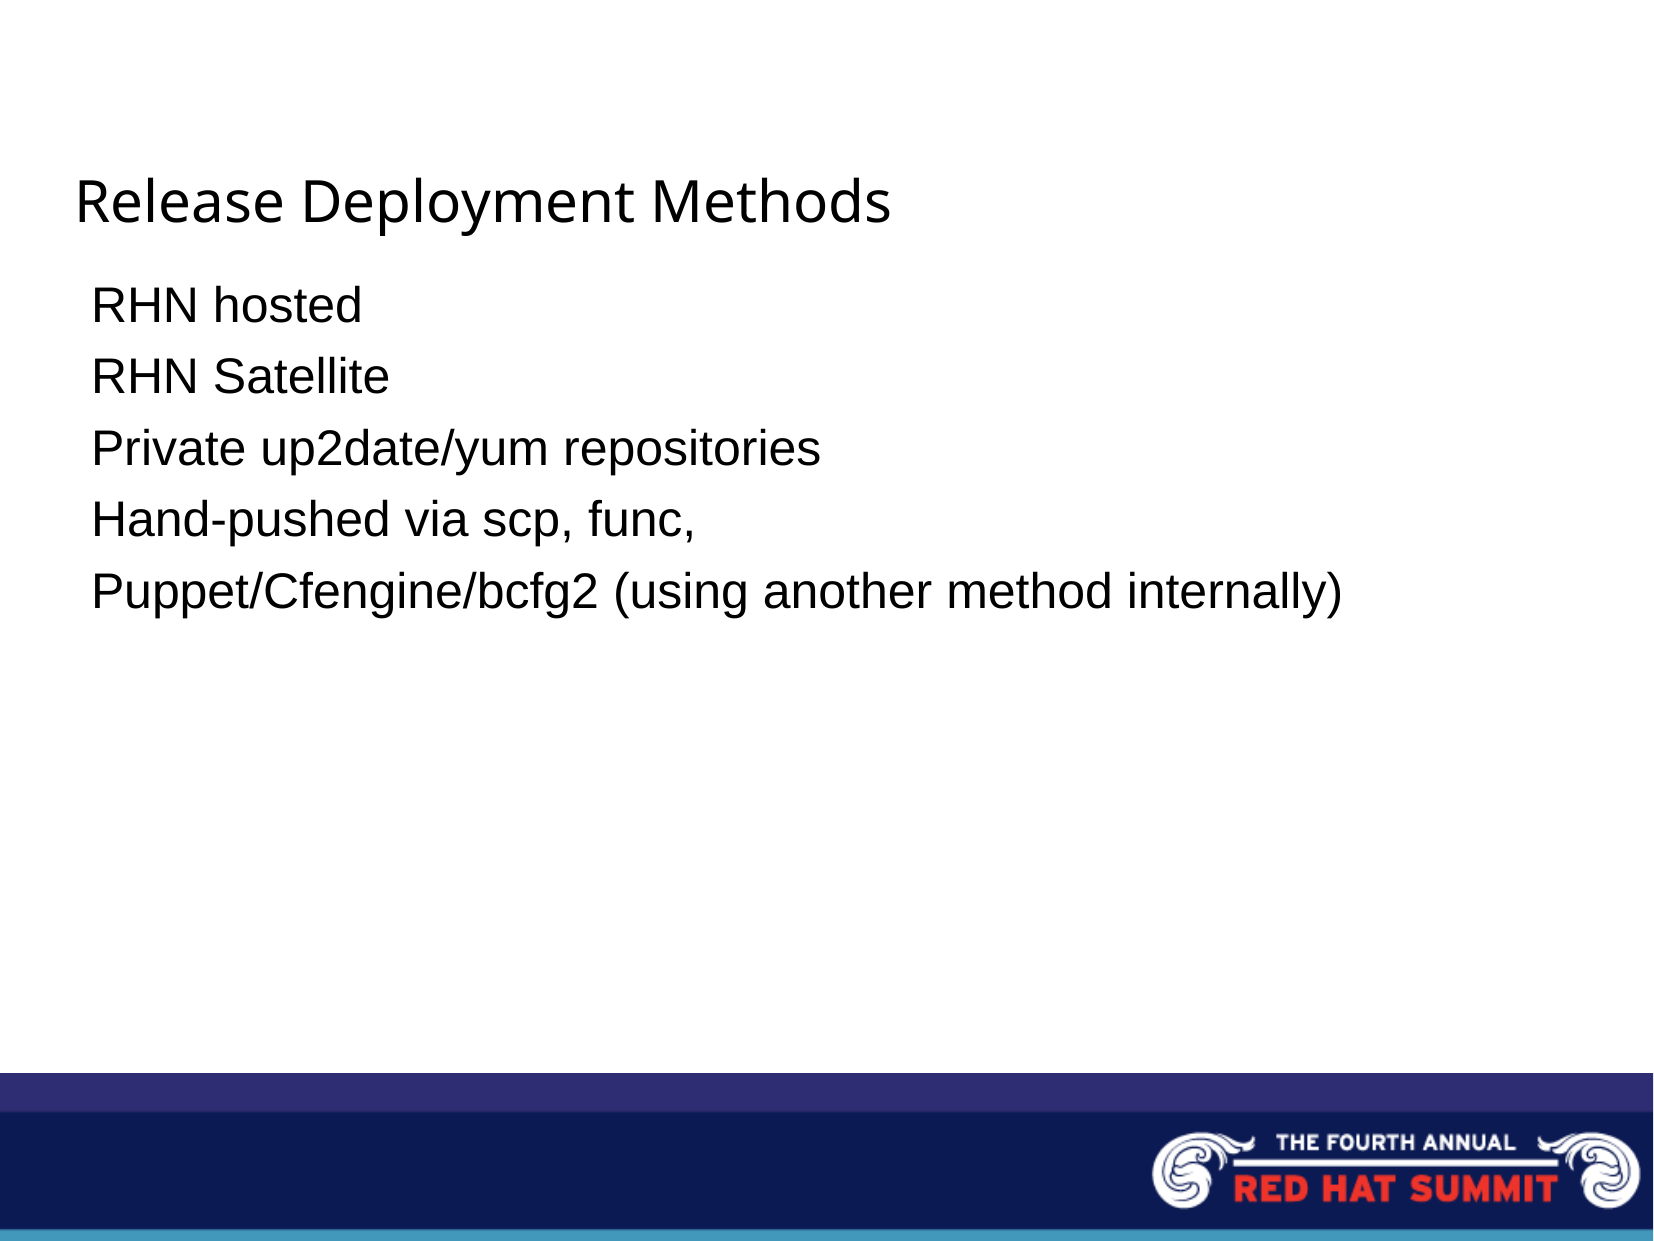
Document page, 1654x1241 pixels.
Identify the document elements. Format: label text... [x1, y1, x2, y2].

title Release Deployment Methods [74, 140, 1506, 259]
picture [0, 1073, 1654, 1241]
list RHN hosted RHN Satellite Private up2date/yum repositories Hand-pushed via scp, func, Puppet/Cfengine/bcfg2 (using another method internally) [77, 276, 1500, 1186]
